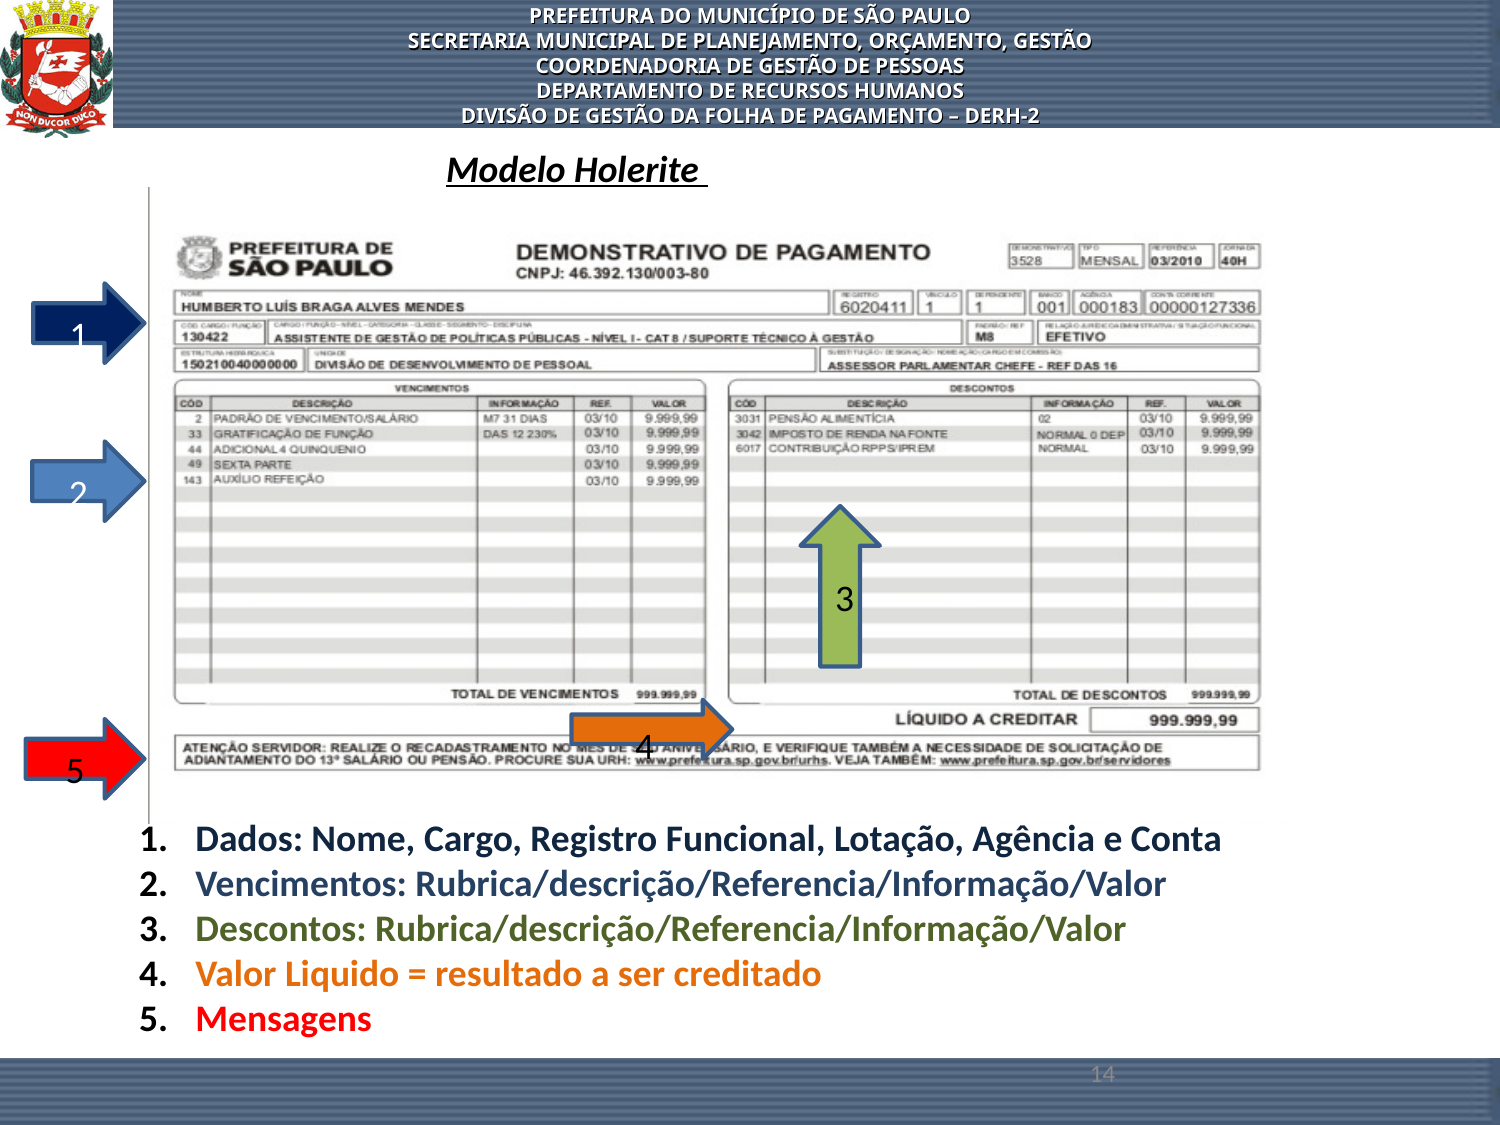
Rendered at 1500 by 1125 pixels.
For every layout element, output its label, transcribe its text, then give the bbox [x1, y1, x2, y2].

text_box 3 [800, 505, 880, 667]
picture [148, 187, 1298, 807]
text_box 1 [33, 283, 145, 364]
text_box PREFEITURA DO MUNICÍPIO DE SÃO PAULO SECRETARIA MUNICIPAL DE PLANEJAMENTO, ORÇAMENTO, GESTÃO COORDENADORIA DE GESTÃO DE PESSOAS DEPARTAMENTO DE RECURSOS HUMANOS DIVISÃO DE GESTÃO DA FOLHA DE PAGAMENTO – DERH-2 [113, 0, 1500, 136]
picture [0, 0, 113, 138]
text_box 4 [571, 699, 733, 759]
text_box 2 [32, 441, 145, 522]
text_box [1074, 1047, 1426, 1103]
text_box Modelo Holerite [431, 137, 723, 187]
text_box 5 [25, 718, 145, 799]
text_box Dados: Nome, Cargo, Registro Funcional, Lotação, Agência e Conta Vencimentos: Rubrica/descrição/Referencia/Informação/Valor Descontos: Rubrica/descrição/Referencia/Informação/Valor Valor Liquido = resultado a ser creditado Mensagens [124, 807, 1500, 1047]
picture [0, 1058, 1500, 1125]
